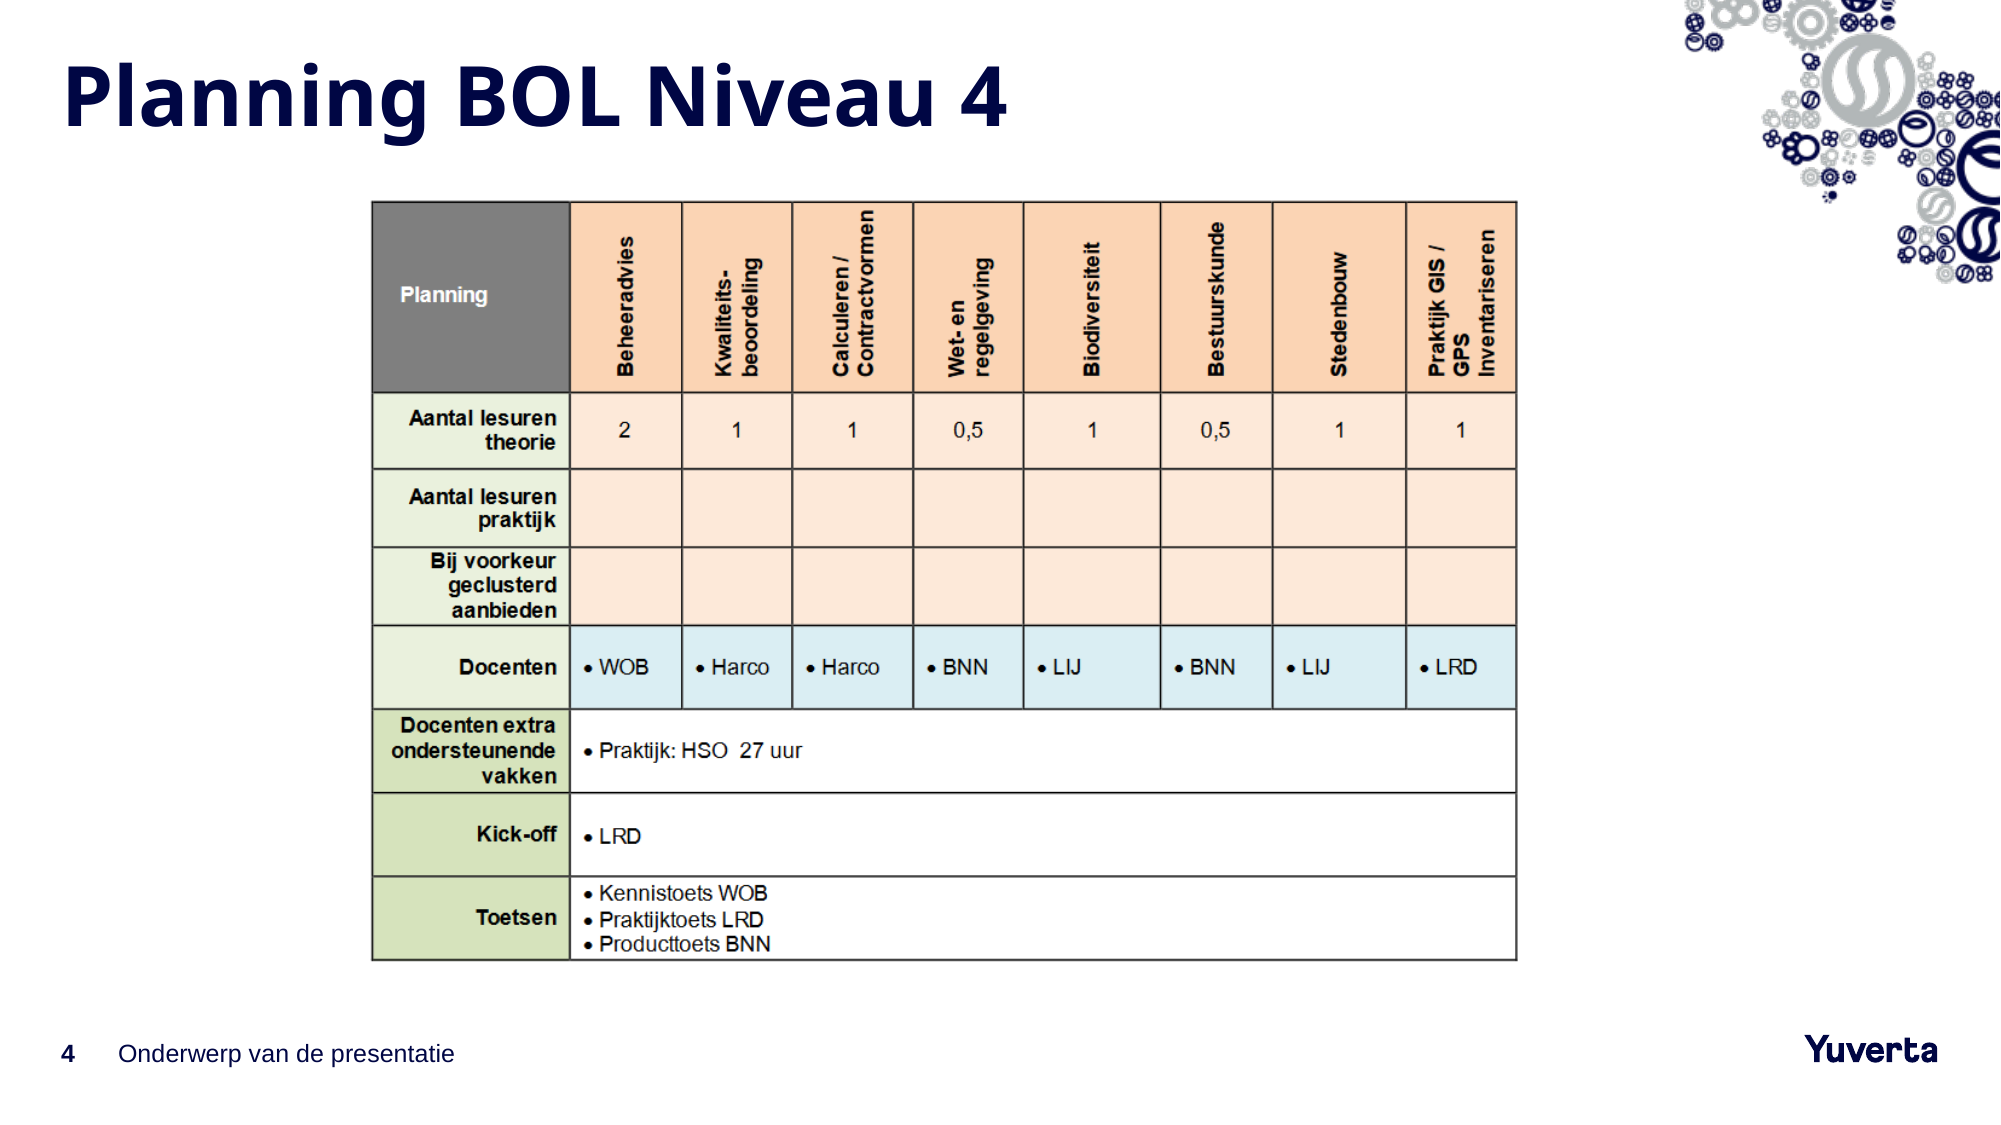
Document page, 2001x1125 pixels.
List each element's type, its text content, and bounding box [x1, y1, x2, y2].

text_box 4 [60, 1037, 113, 1074]
picture [304, 186, 1548, 977]
text_box Onderwerp van de presentatie [118, 1037, 987, 1074]
title Planning BOL Niveau 4 [60, 48, 1745, 240]
